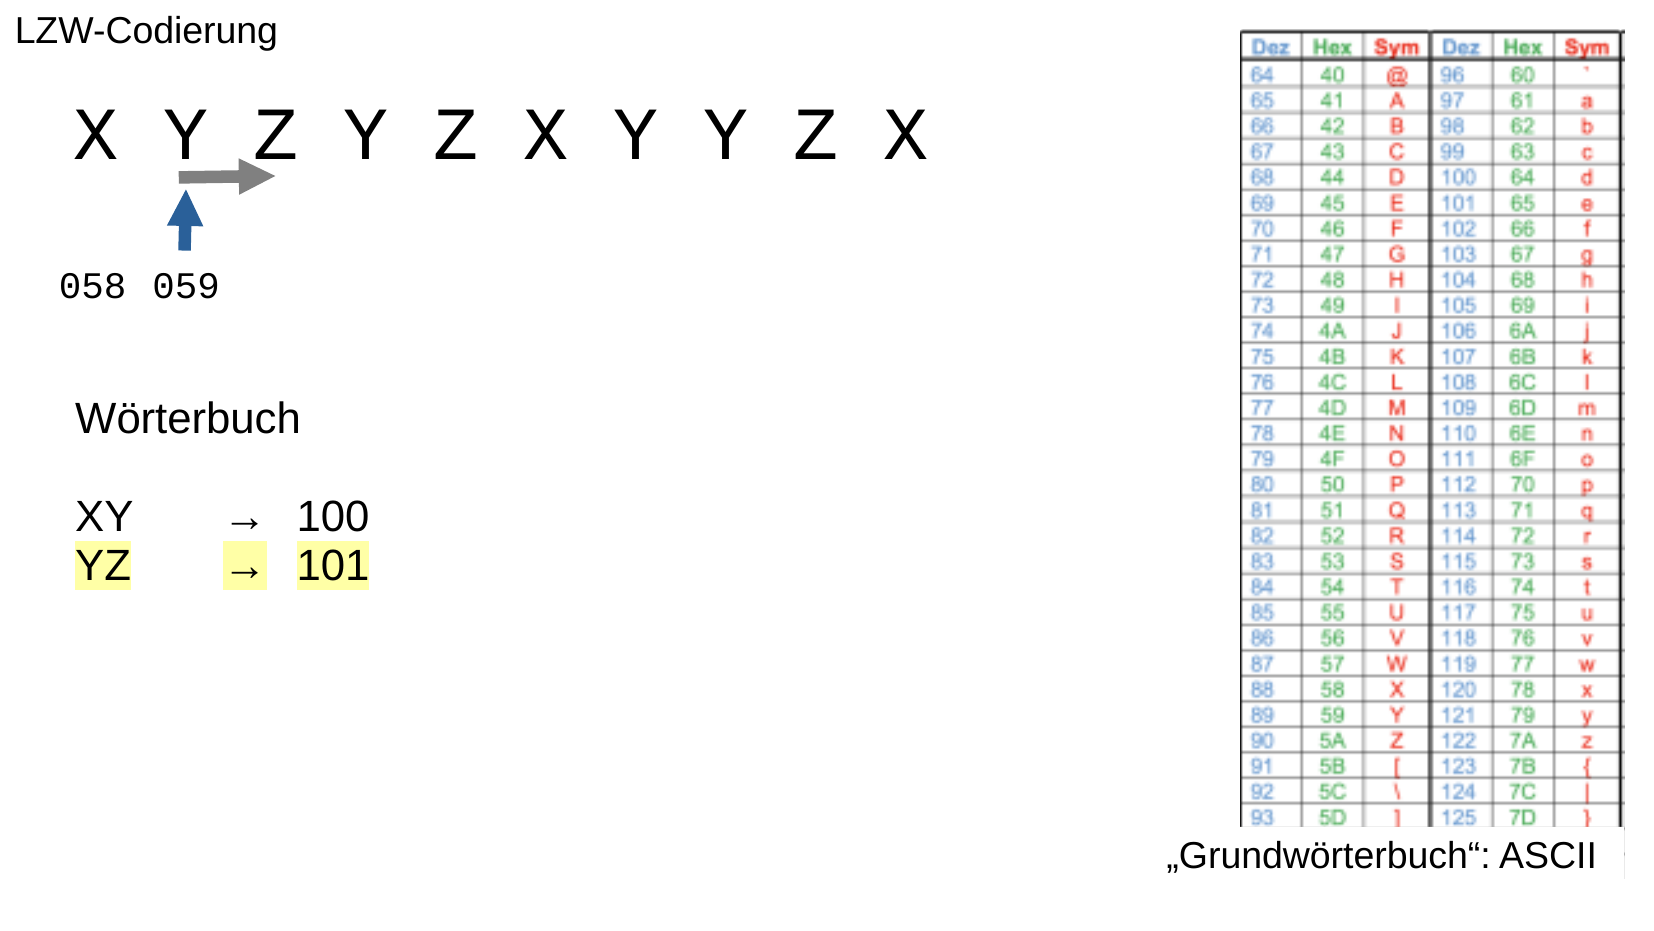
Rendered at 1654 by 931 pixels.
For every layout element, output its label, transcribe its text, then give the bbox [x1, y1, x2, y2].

text_box 058 [44, 259, 148, 318]
text_box „Grundwörterbuch“: ASCII [1151, 826, 1625, 886]
picture [1240, 29, 1625, 826]
text_box Wörterbuch XY → 100 YZ → 101 [60, 387, 465, 597]
text_box 059 [148, 259, 242, 318]
text_box LZW-Codierung [0, 2, 1241, 60]
text_box X Y Z Y Z X Y Y Z X [59, 89, 975, 190]
